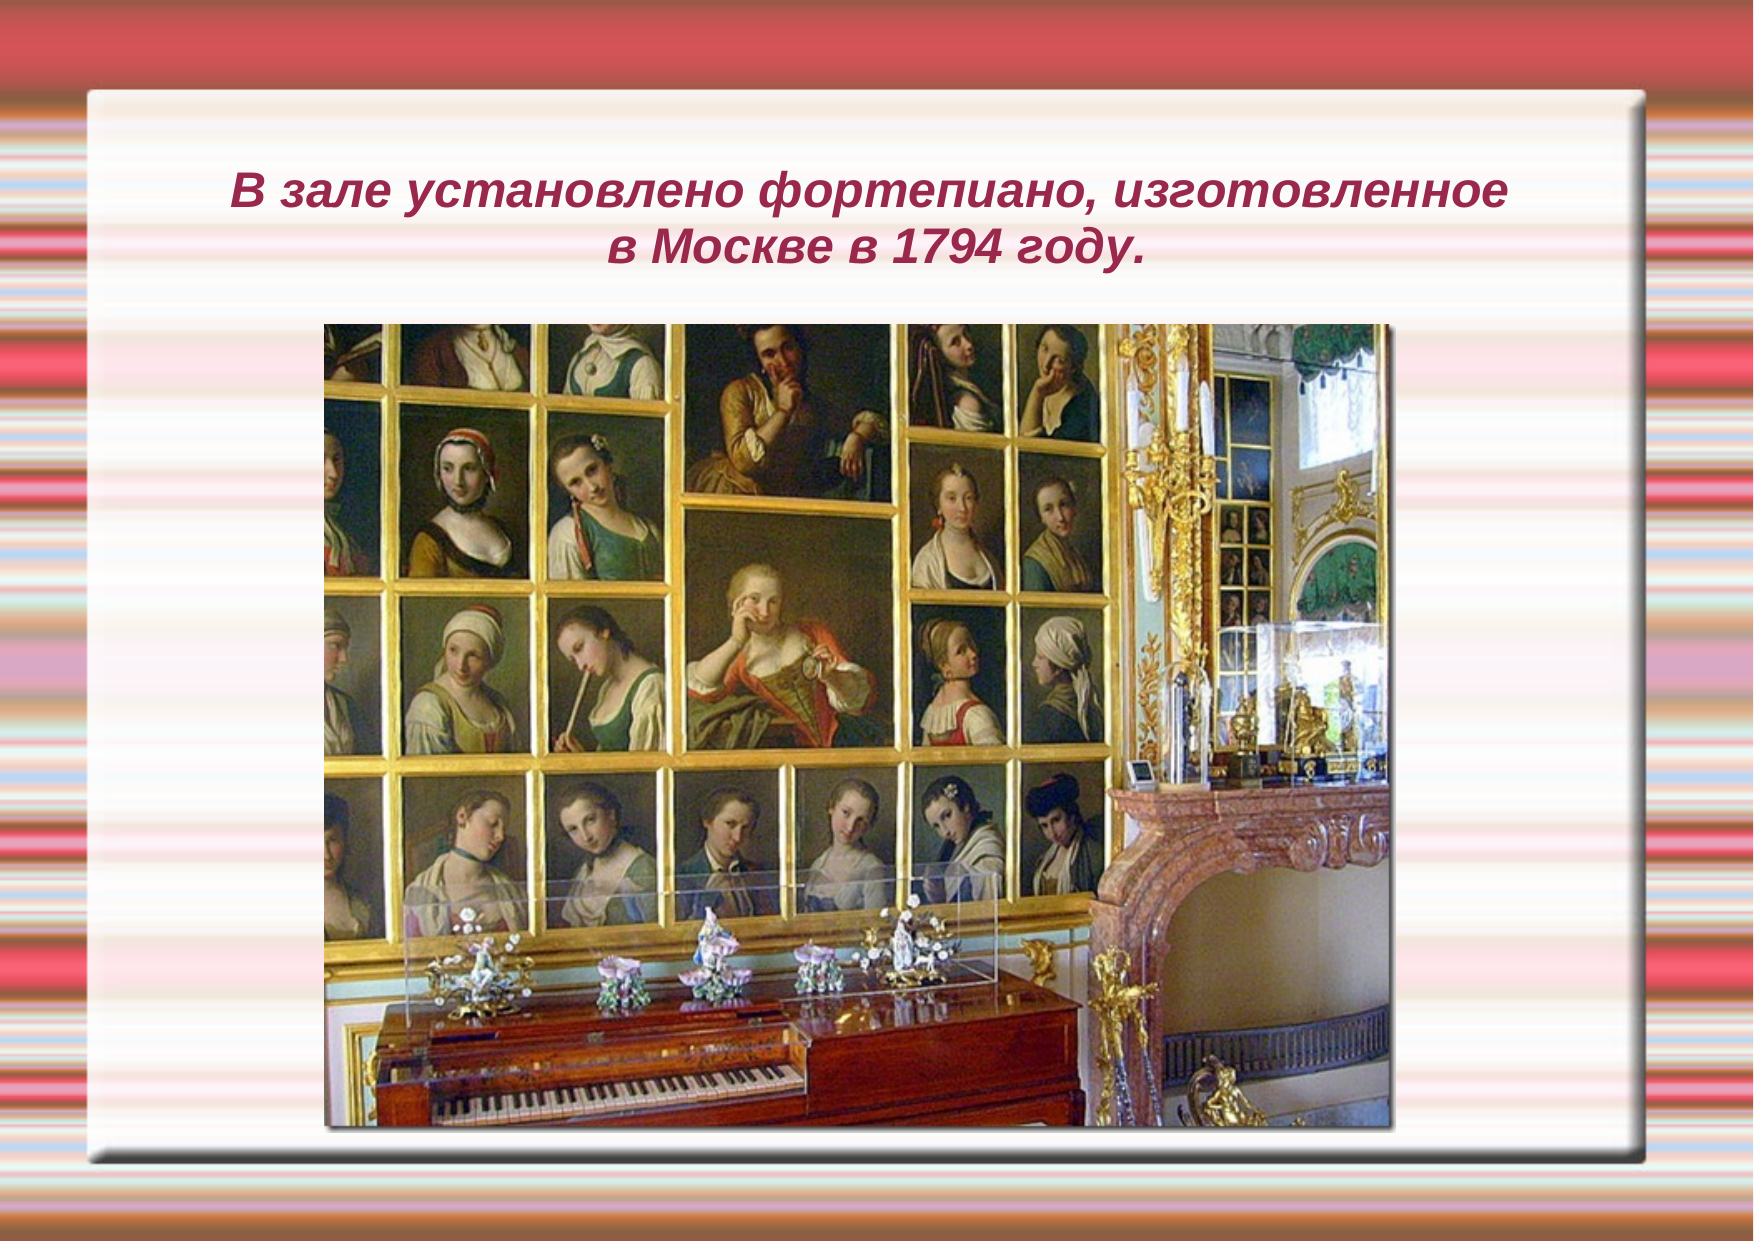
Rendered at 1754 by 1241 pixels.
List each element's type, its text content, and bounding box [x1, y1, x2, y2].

title В зале установлено фортепиано, изготовленное в Москве в 1794 году. [128, 114, 1627, 322]
picture [0, 0, 1754, 1241]
